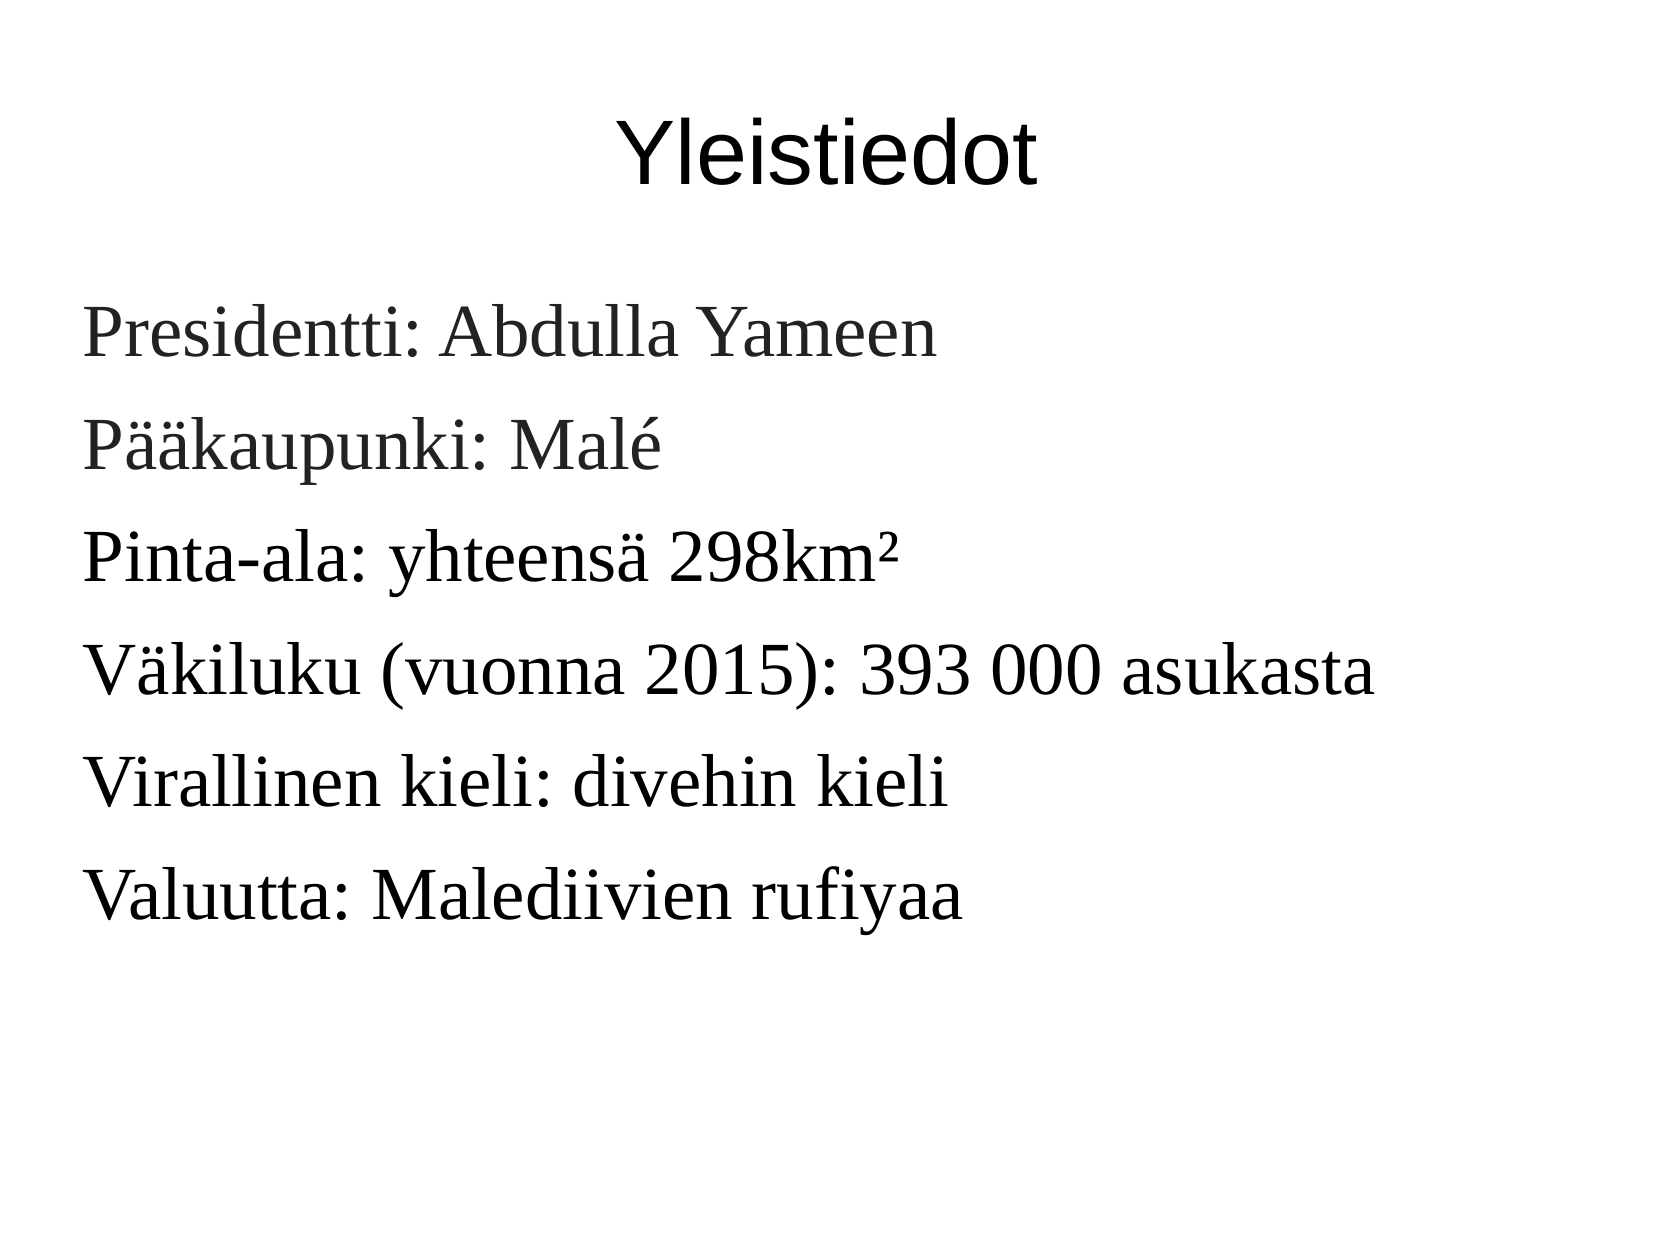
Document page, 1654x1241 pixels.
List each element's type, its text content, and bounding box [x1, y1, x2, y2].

list Presidentti: Abdulla Yameen Pääkaupunki: Malé Pinta-ala: yhteensä 298km² Väkiluku (vuonna 2015): 393 000 asukasta Virallinen kieli: divehin kieli Valuutta: Malediivien rufiyaa [82, 290, 1571, 1010]
title Yleistiedot [82, 49, 1571, 257]
